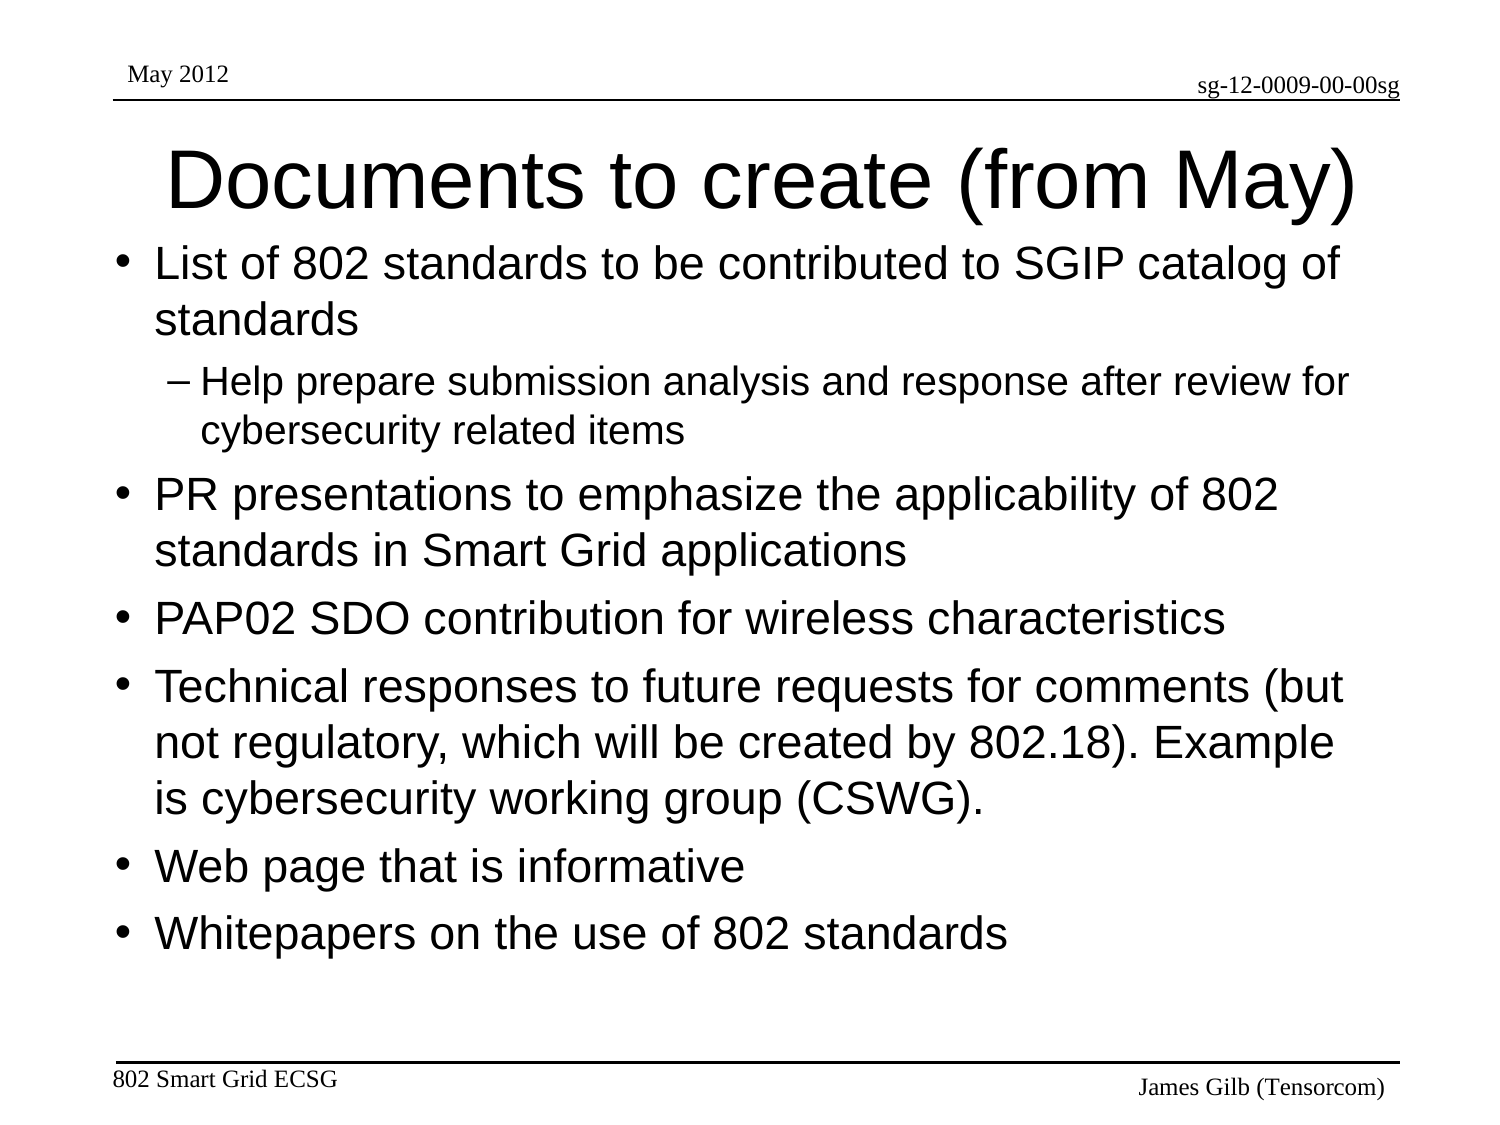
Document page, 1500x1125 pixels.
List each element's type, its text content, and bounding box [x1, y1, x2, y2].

title Documents to create (from May) [125, 112, 1401, 238]
list List of 802 standards to be contributed to SGIP catalog of standards Help prepare submission analysis and response after review for cybersecurity related items PR presentations to emphasize the applicability of 802 standards in Smart Grid applications PAP02 SDO contribution for wireless characteristics Technical responses to future requests for comments (but not regulatory, which will be created by 802.18). Example is cybersecurity working group (CSWG). Web page that is informative Whitepapers on the use of 802 standards [99, 224, 1375, 968]
